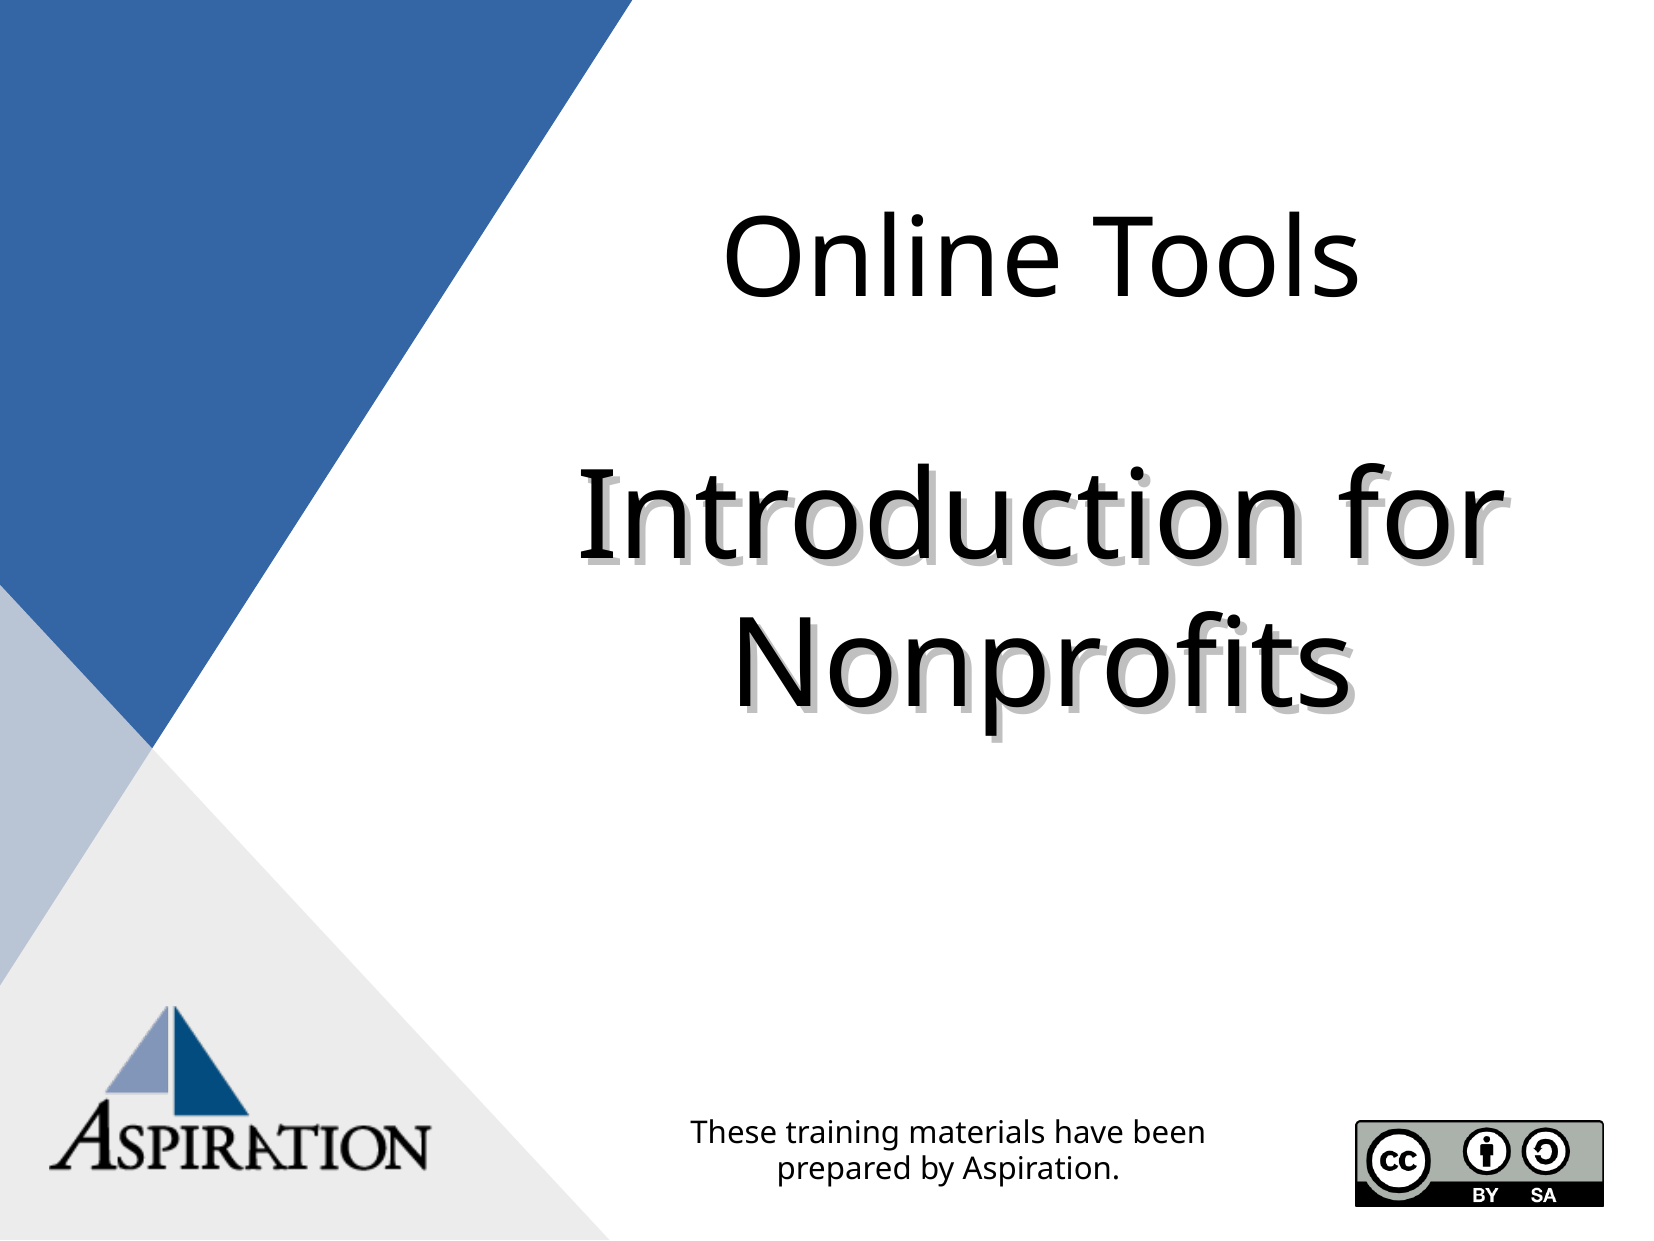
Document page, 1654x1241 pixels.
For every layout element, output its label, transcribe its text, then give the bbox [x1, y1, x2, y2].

picture [49, 1006, 434, 1192]
list Introduction for Nonprofits [512, 439, 1571, 1161]
text_box These training materials have been prepared by Aspiration. [548, 1108, 1293, 1203]
title Online Tools [512, 153, 1571, 361]
picture [1355, 1120, 1604, 1208]
